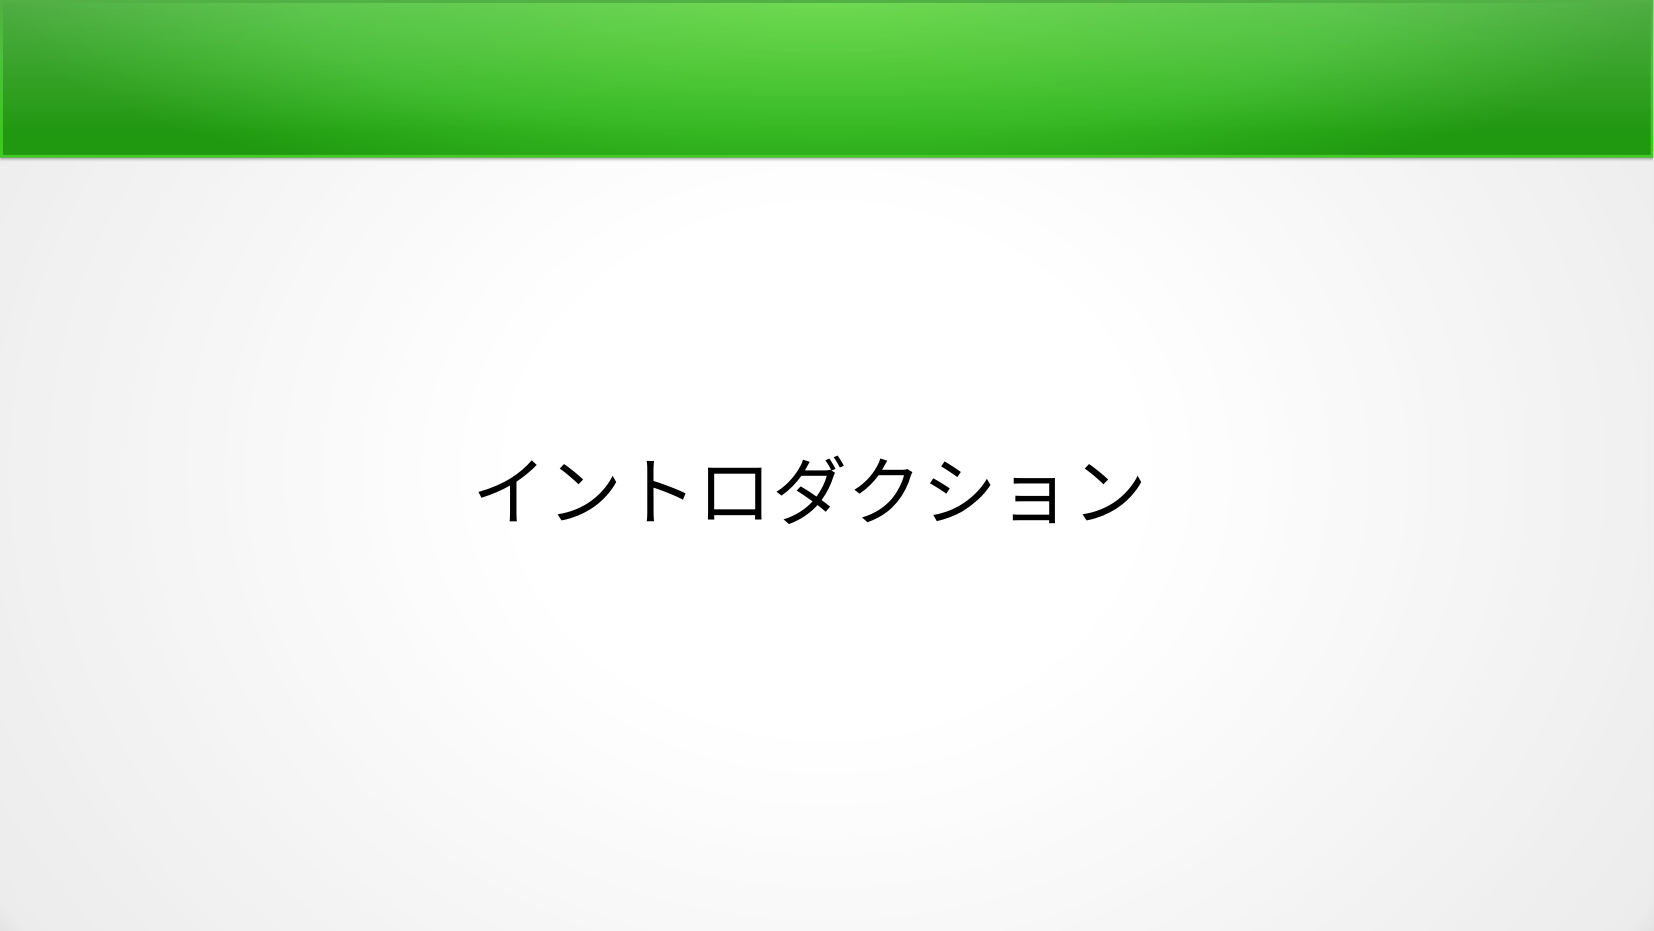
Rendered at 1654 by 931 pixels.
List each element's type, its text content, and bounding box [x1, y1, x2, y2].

subtitle イントロダクション [82, 217, 1538, 758]
